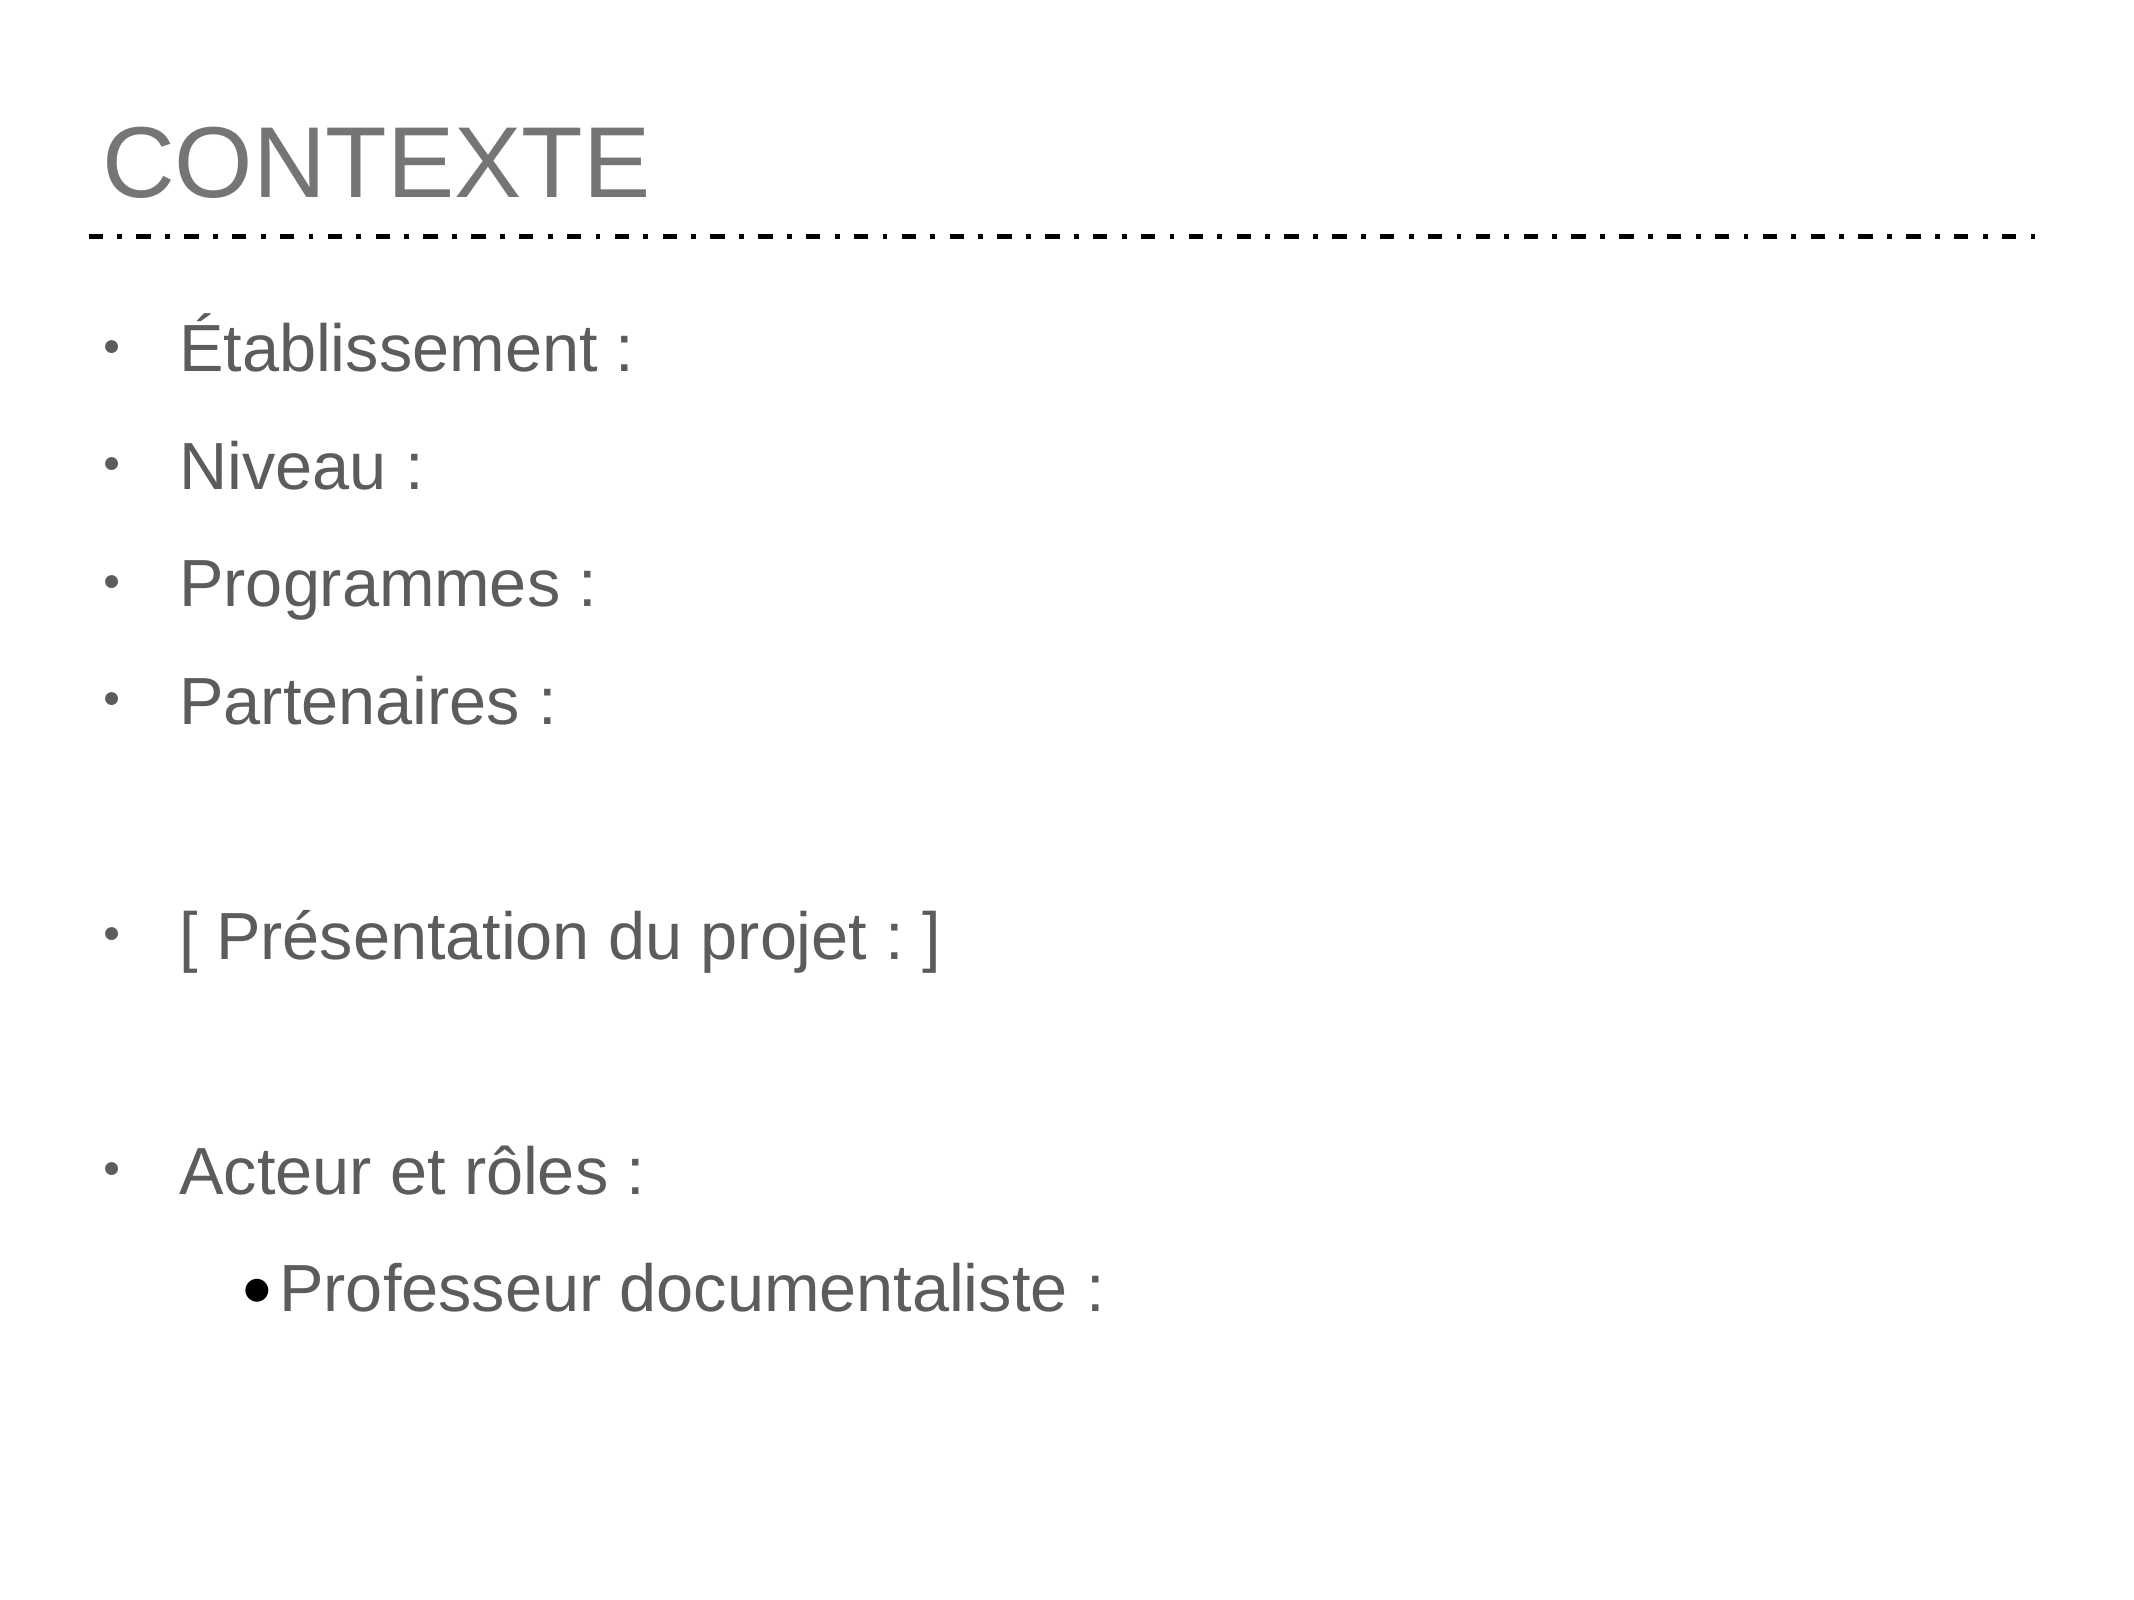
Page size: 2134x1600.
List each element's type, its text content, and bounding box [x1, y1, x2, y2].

text_box CONTEXTE [94, 88, 2039, 207]
text_box Établissement : Niveau : Programmes : Partenaires : [ Présentation du projet : ] Acteur et rôles : Professeur documentaliste : [94, 297, 2039, 1482]
